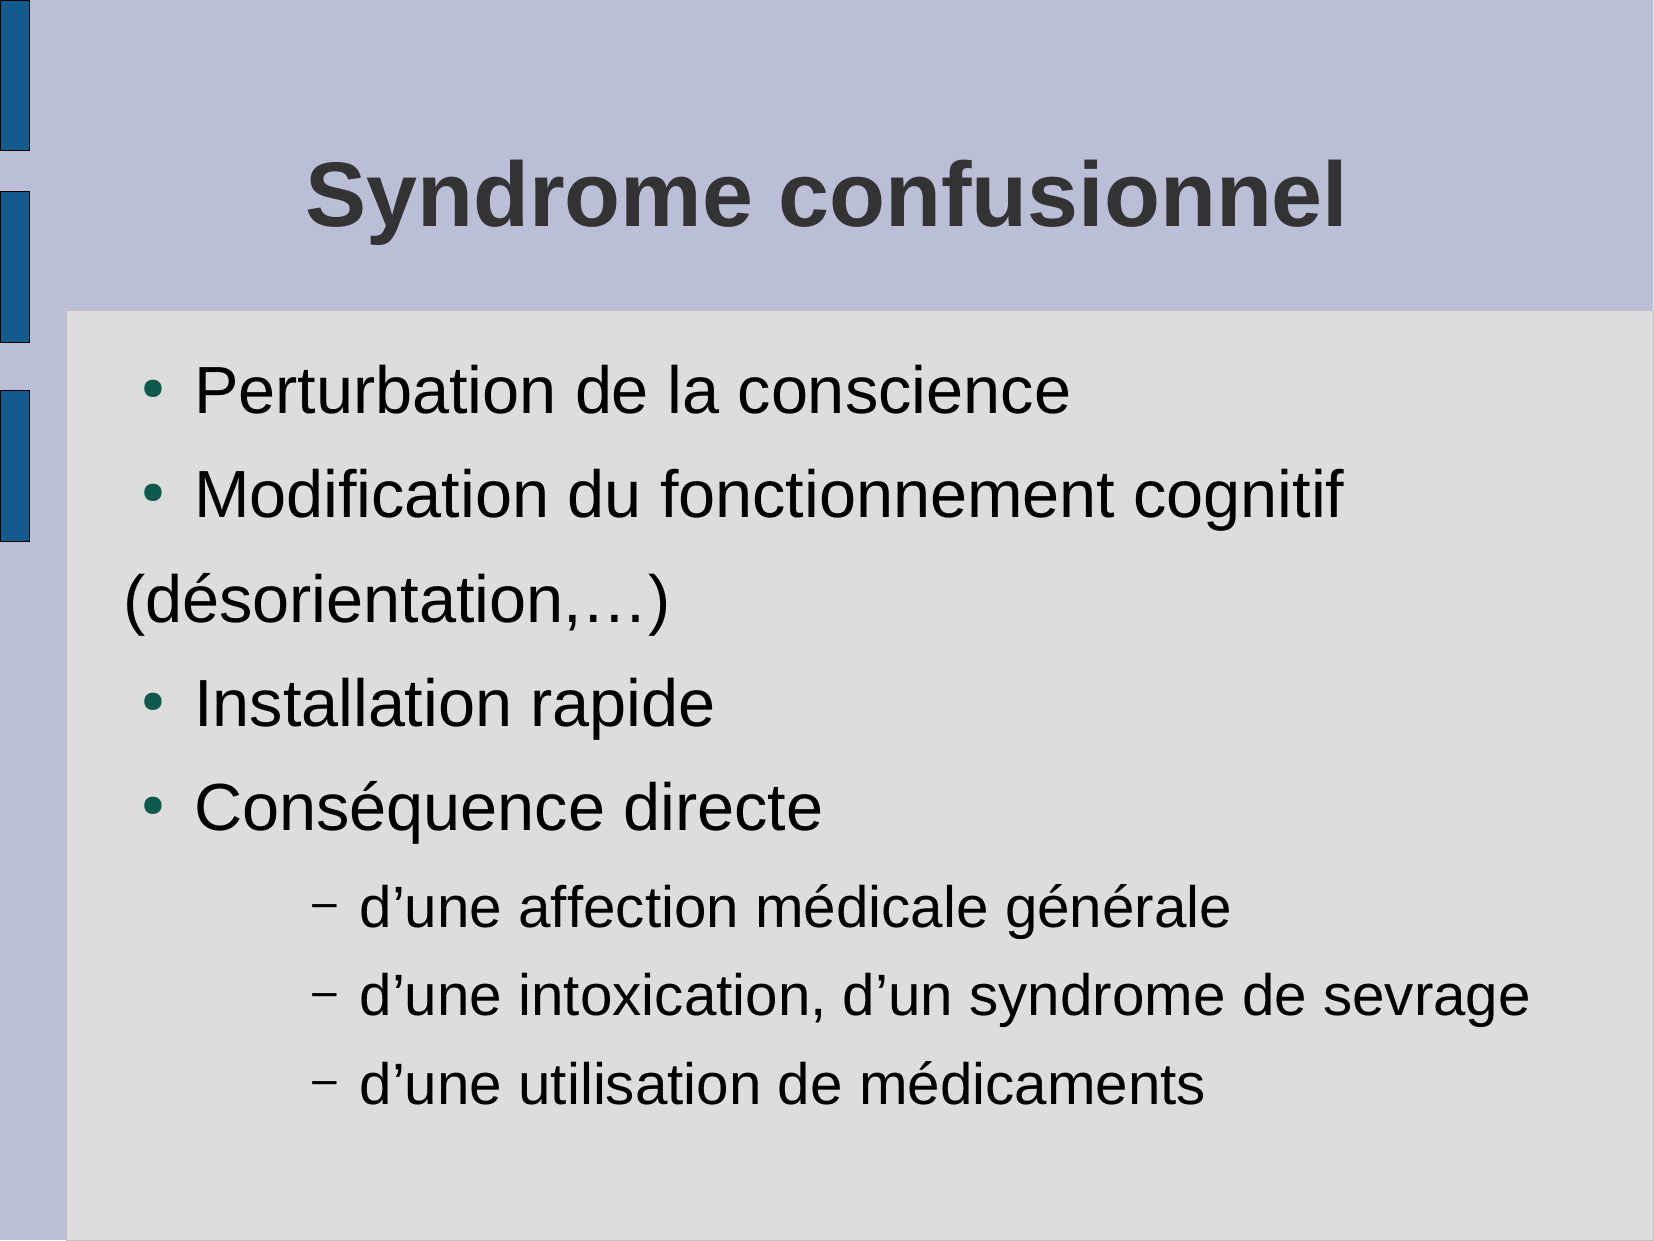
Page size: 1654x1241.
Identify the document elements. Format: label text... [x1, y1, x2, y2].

list Perturbation de la conscience Modification du fonctionnement cognitif (désorientation,…) Installation rapide Conséquence directe d’une affection médicale générale d’une intoxication, d’un syndrome de sevrage d’une utilisation de médicaments [123, 353, 1536, 1120]
title Syndrome confusionnel [121, 98, 1534, 291]
